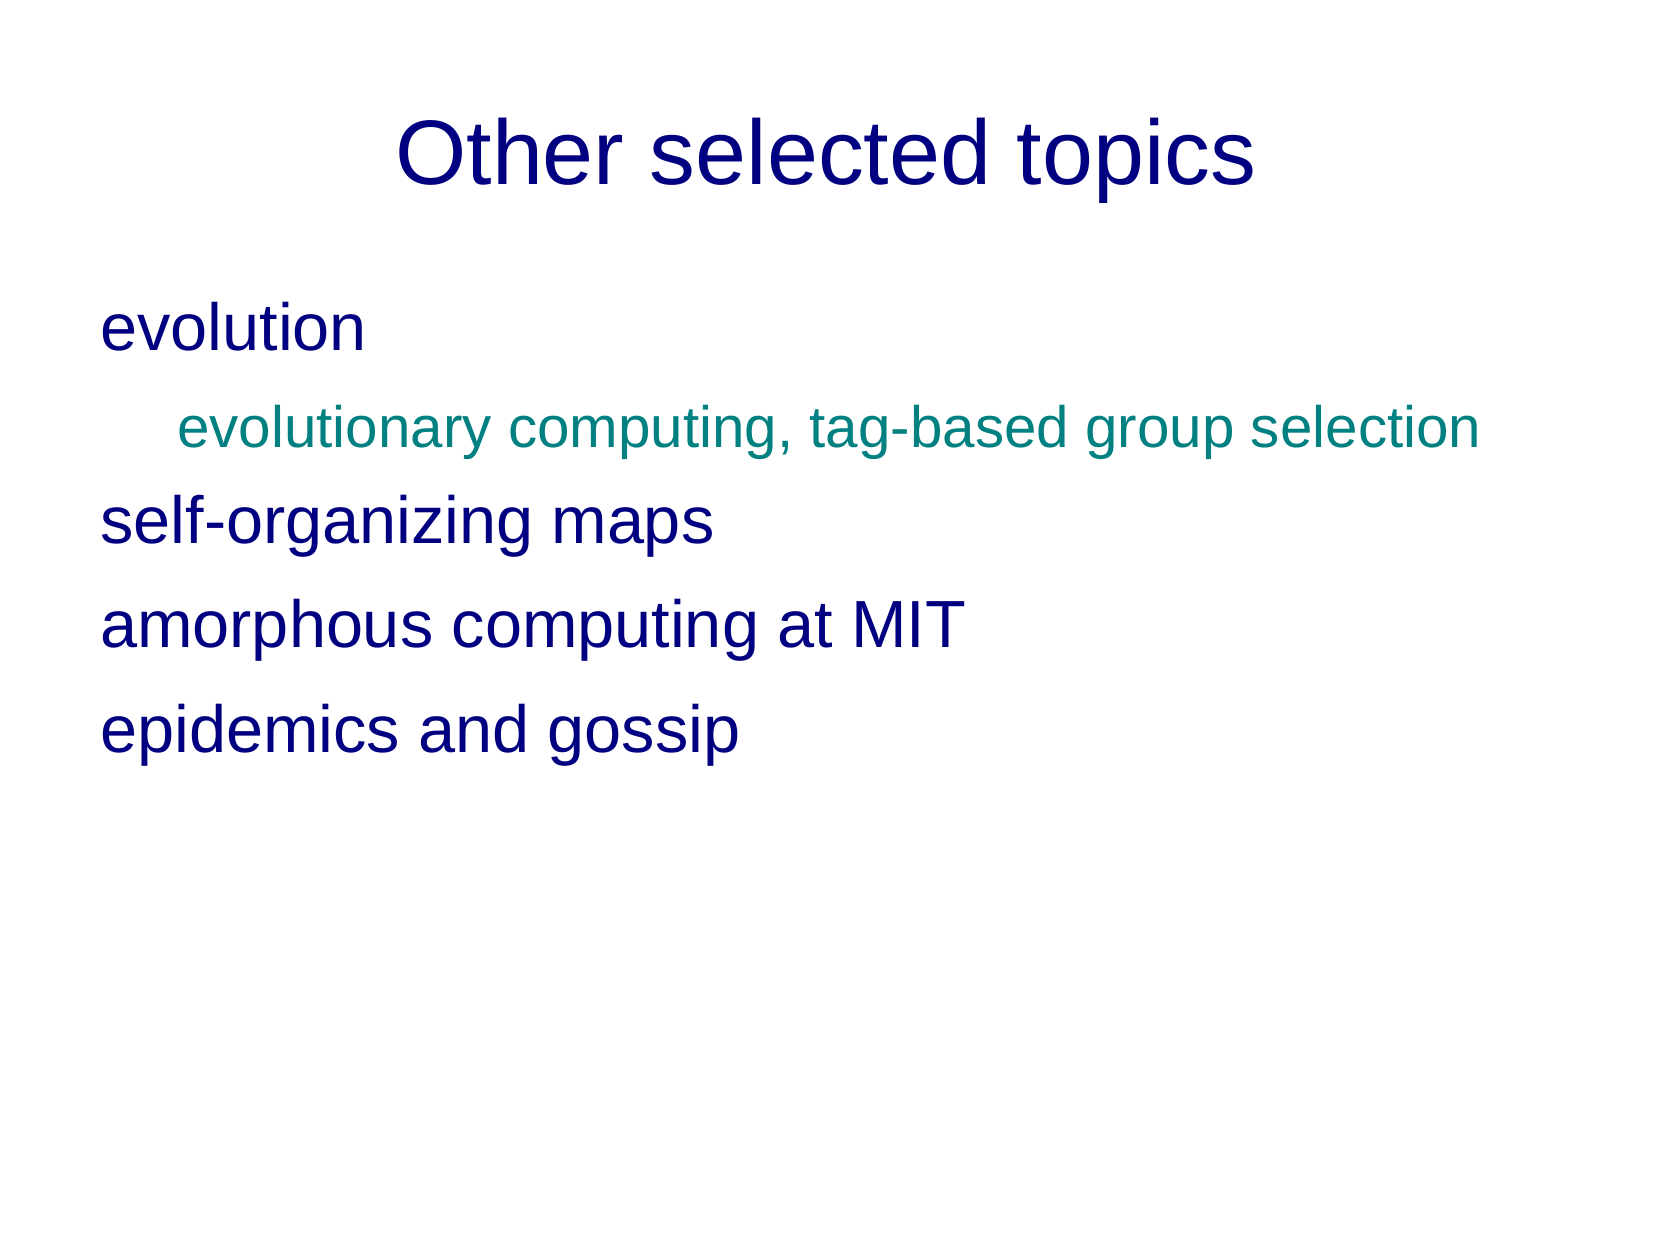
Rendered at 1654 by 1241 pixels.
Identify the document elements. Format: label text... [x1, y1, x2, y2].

title Other selected topics [82, 49, 1571, 257]
list evolution evolutionary computing, tag-based group selection self-organizing maps amorphous computing at MIT epidemics and gossip [82, 290, 1571, 1109]
